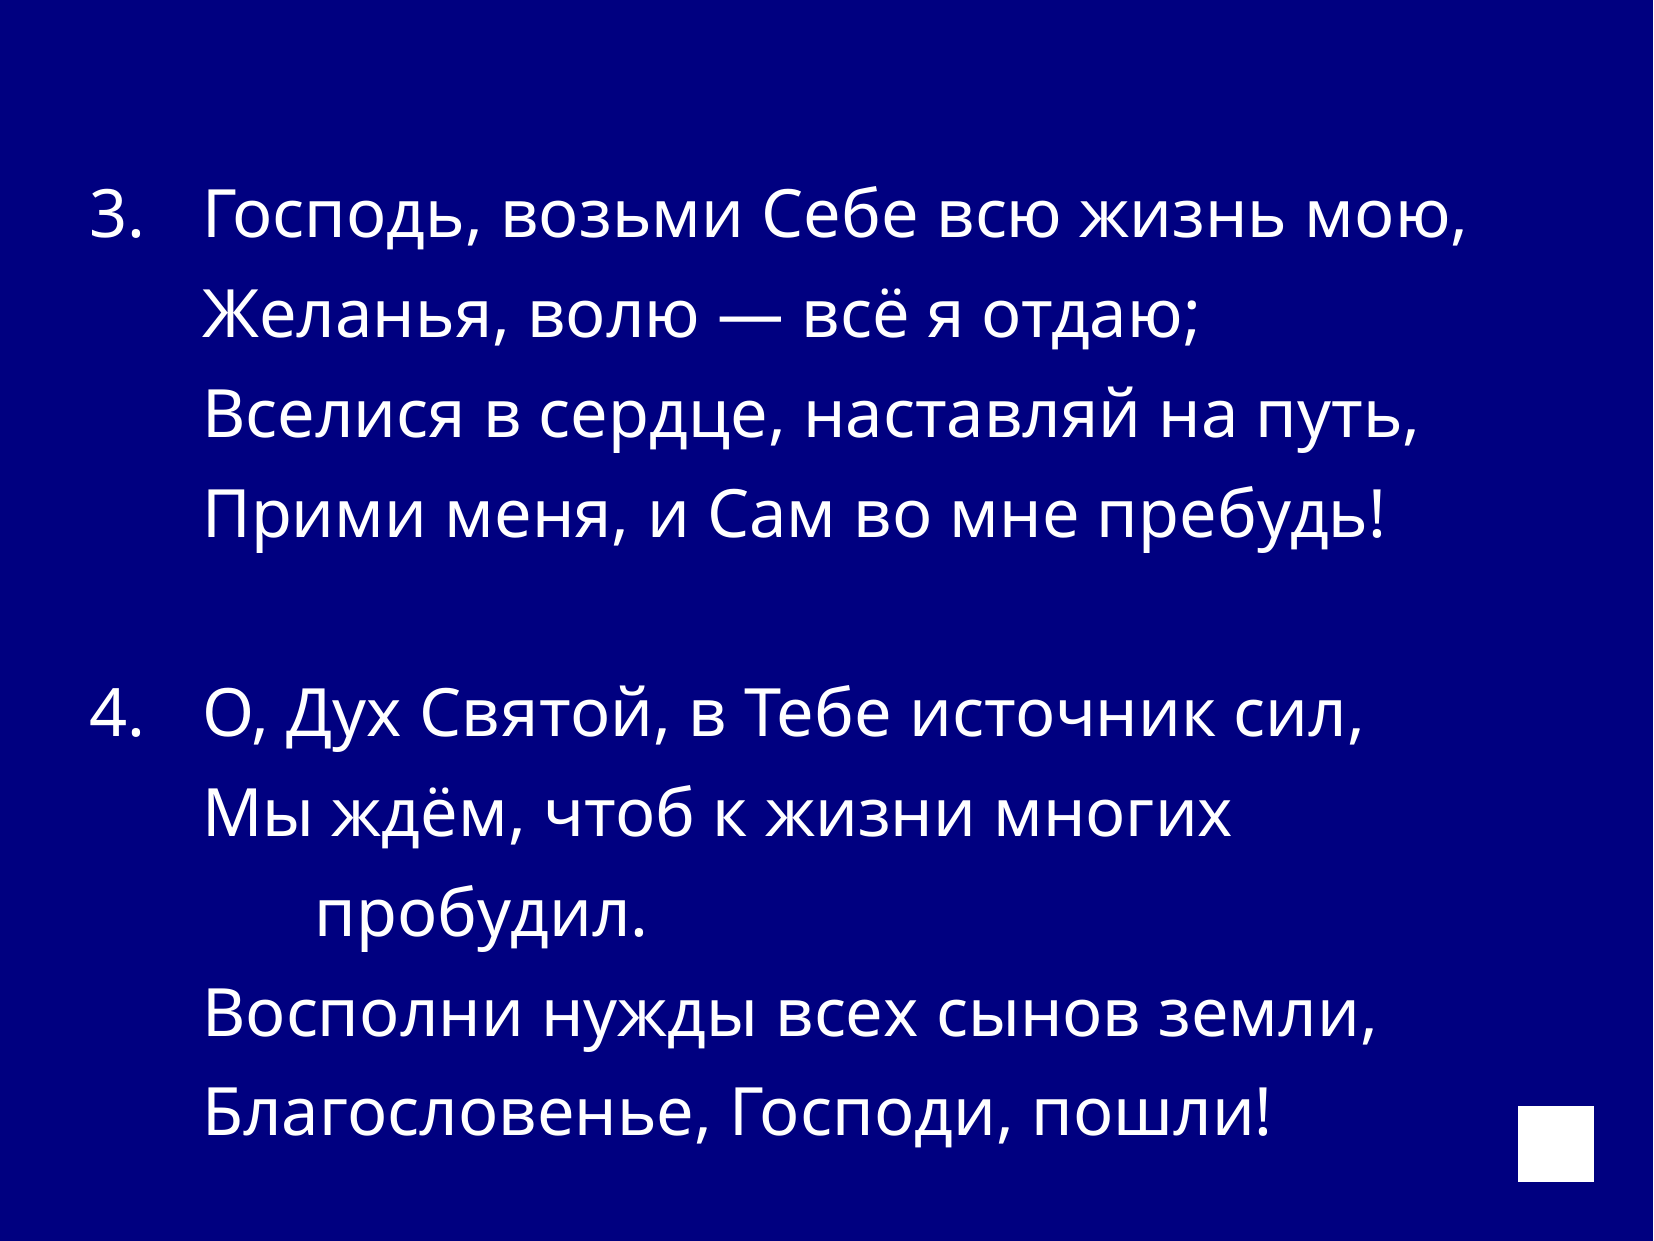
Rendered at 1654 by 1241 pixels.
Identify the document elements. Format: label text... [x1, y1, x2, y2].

text_box 3. Господь, возьми Себе всю жизнь мою, Желанья, волю — всё я отдаю; Вселися в сердце, наставляй на путь, Прими меня, и Сам во мне пребудь! 4. О, Дух Святой, в Тебе источник сил, Мы ждём, чтоб к жизни многих пробудил. Восполни нужды всех сынов земли, Благословенье, Господи, пошли! [75, 150, 1576, 1163]
text_box [1518, 1106, 1594, 1182]
